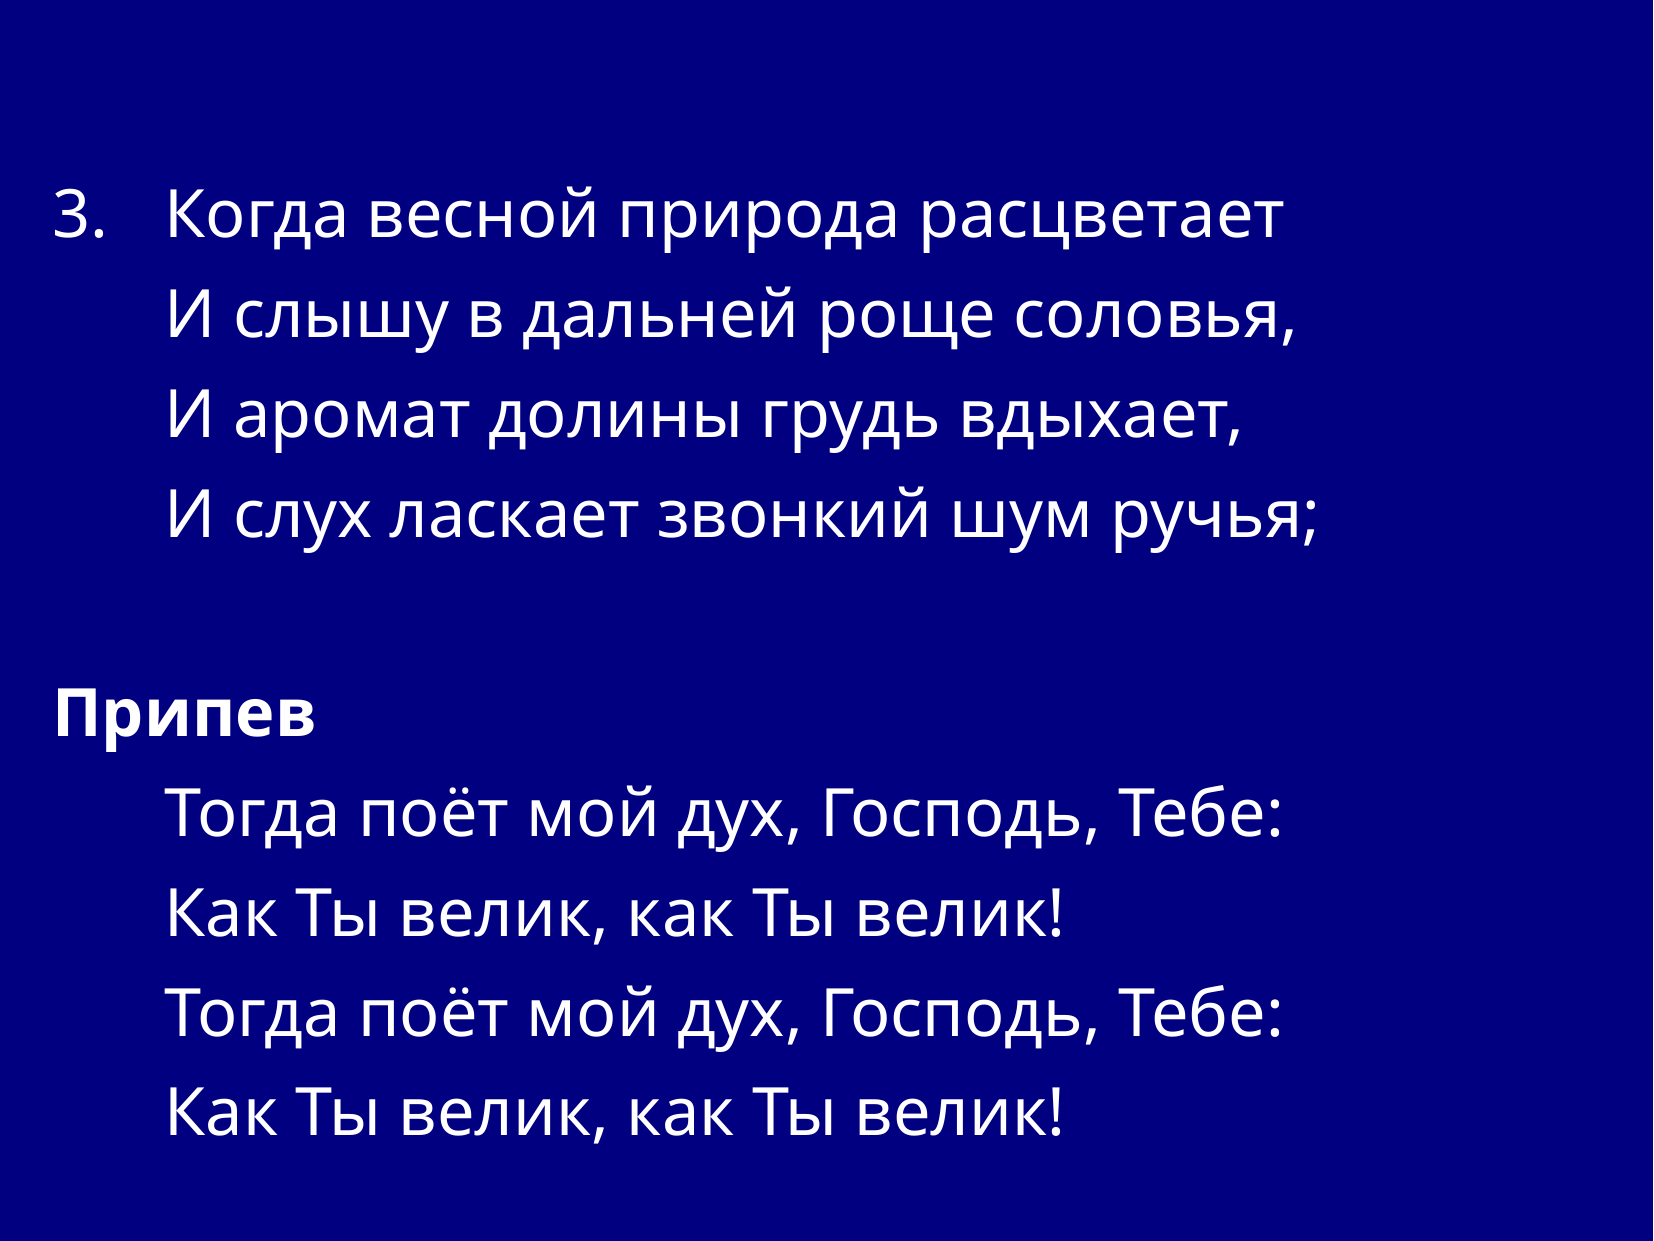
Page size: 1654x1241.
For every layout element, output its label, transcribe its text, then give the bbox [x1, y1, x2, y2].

text_box 3. Когда весной природа расцветает И слышу в дальней роще соловья, И аромат долины грудь вдыхает, И слух ласкает звонкий шум ручья; Припев Тогда поёт мой дух, Господь, Тебе: Как Ты велик, как Ты велик! Тогда поёт мой дух, Господь, Тебе: Как Ты велик, как Ты велик! [37, 150, 1653, 1163]
